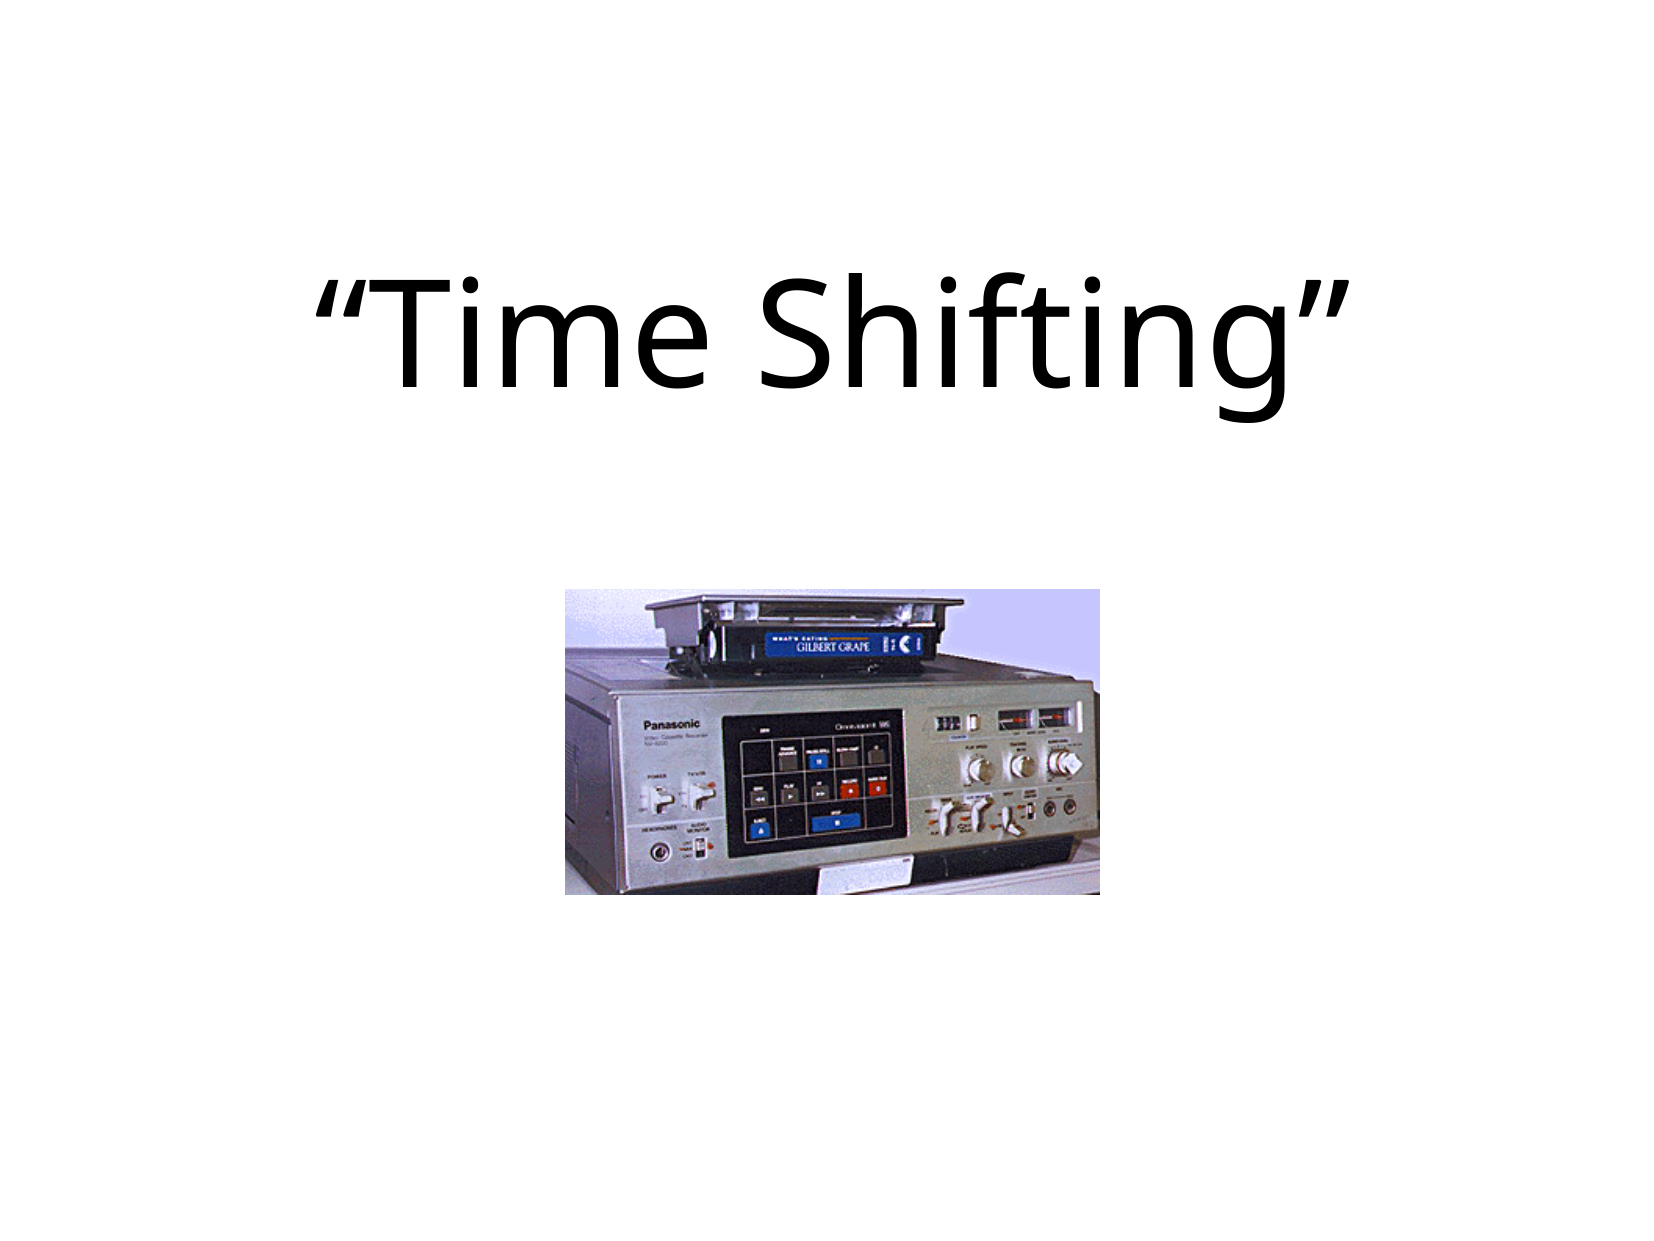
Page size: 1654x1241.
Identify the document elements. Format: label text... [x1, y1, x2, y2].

picture [565, 589, 1100, 895]
text_box “Time Shifting” [300, 219, 1315, 413]
